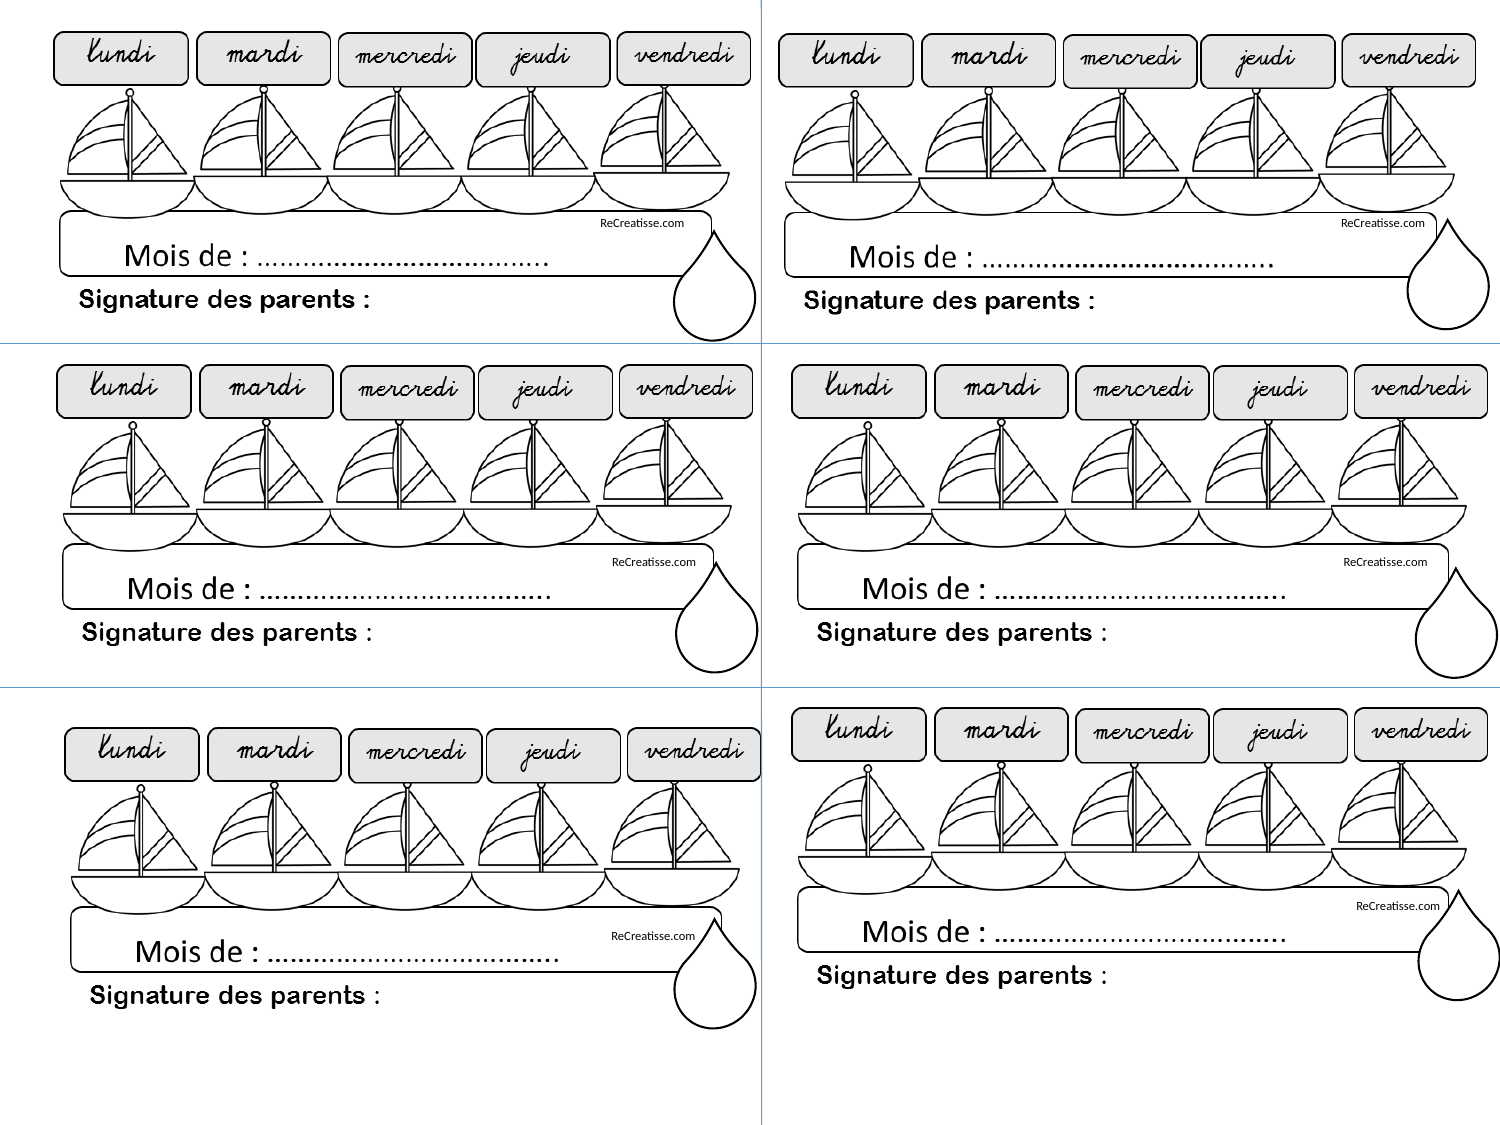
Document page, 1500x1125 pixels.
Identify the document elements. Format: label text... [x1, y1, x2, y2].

text_box ReCreatisse.com [597, 546, 711, 577]
picture [791, 364, 1488, 662]
text_box ReCreatisse.com [596, 920, 711, 951]
text_box ReCreatisse.com [1326, 208, 1440, 238]
picture [778, 33, 1476, 331]
text_box [673, 231, 756, 341]
picture [64, 727, 761, 1025]
text_box [1407, 219, 1489, 330]
text_box ReCreatisse.com [1341, 890, 1455, 920]
text_box ReCreatisse.com [585, 208, 700, 238]
picture [744, 651, 753, 662]
picture [743, 318, 751, 329]
text_box ReCreatisse.com [1329, 546, 1443, 577]
text_box [1415, 568, 1497, 678]
text_box [1418, 890, 1500, 1001]
text_box [674, 919, 756, 1029]
picture [53, 31, 751, 329]
picture [791, 707, 1488, 1005]
text_box [676, 563, 758, 673]
picture [56, 364, 753, 662]
